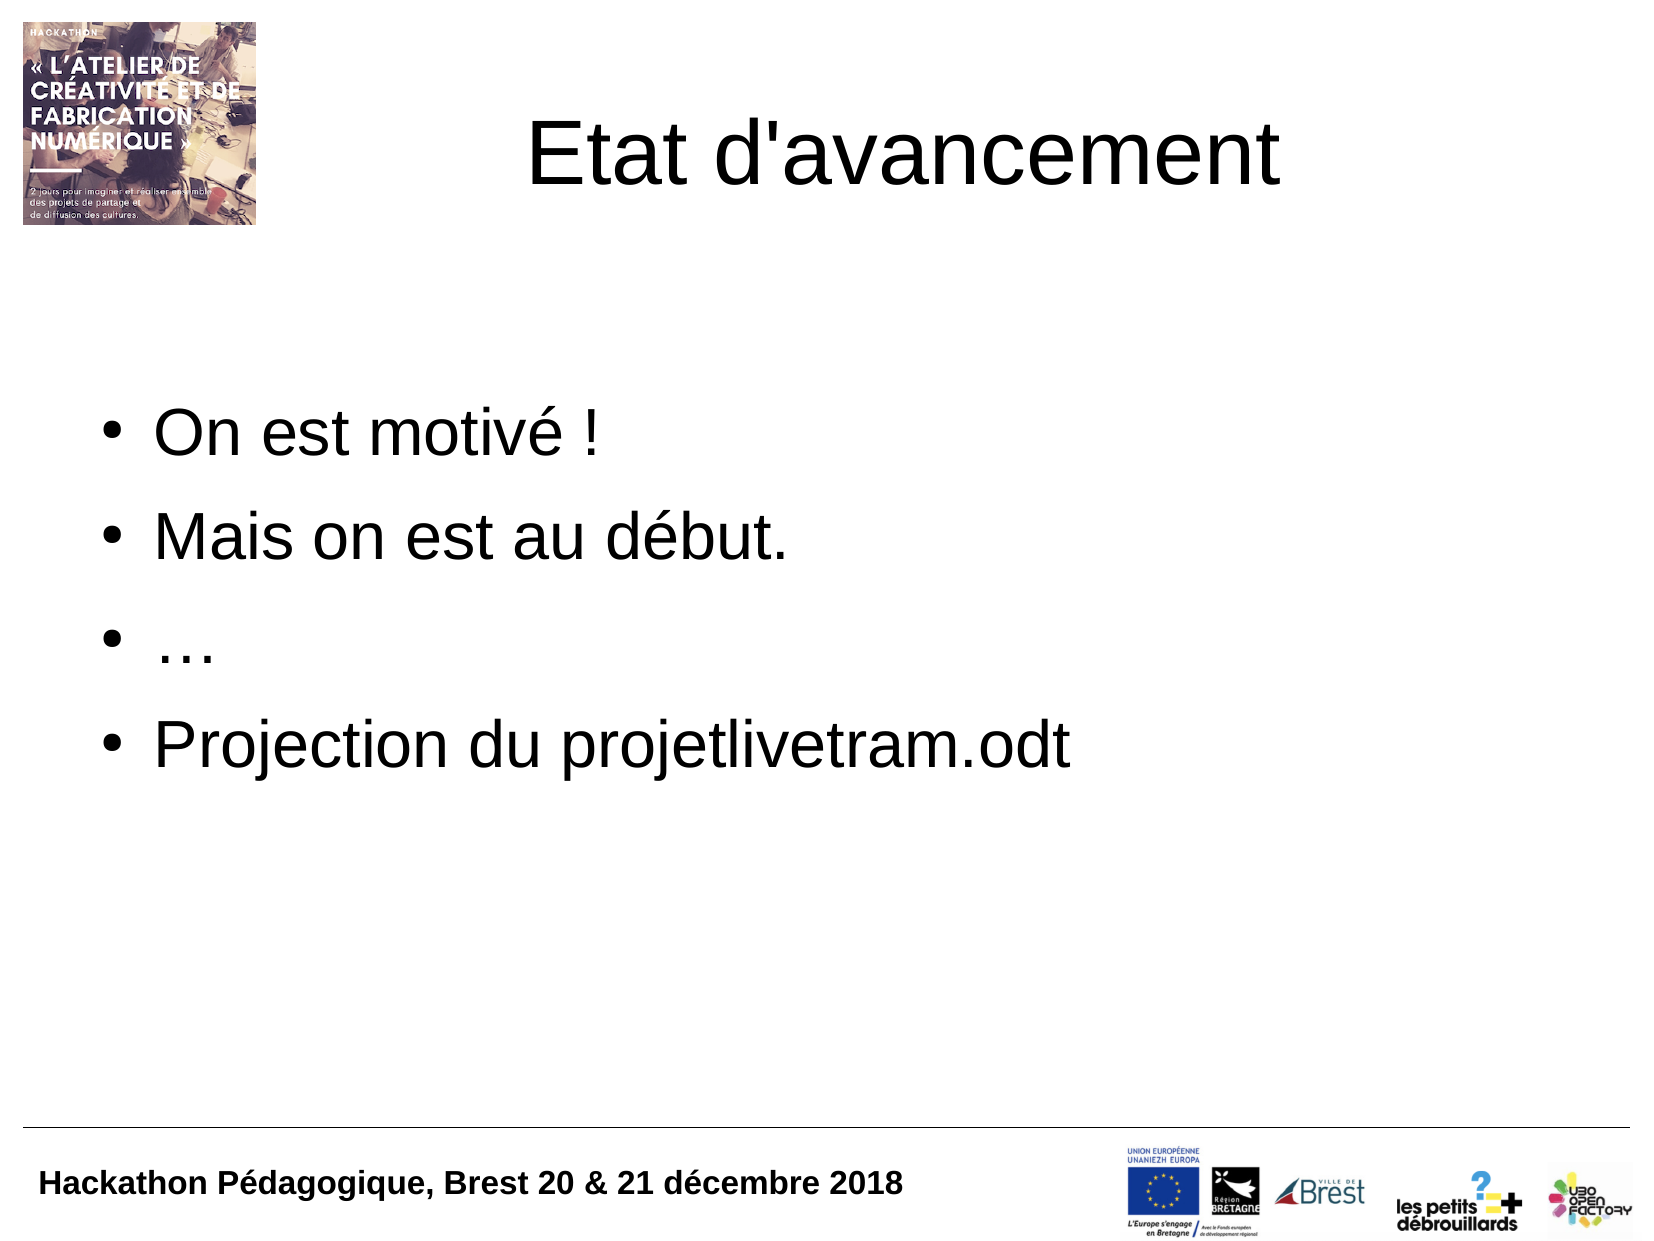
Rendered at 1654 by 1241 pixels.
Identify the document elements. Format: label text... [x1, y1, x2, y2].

picture [1120, 1137, 1642, 1241]
text_box Hackathon Pédagogique, Brest 20 & 21 décembre 2018 [23, 1157, 945, 1210]
title Etat d'avancement [236, 49, 1571, 257]
picture [23, 22, 256, 225]
list On est motivé ! Mais on est au début. … Projection du projetlivetram.odt [82, 290, 1571, 1109]
